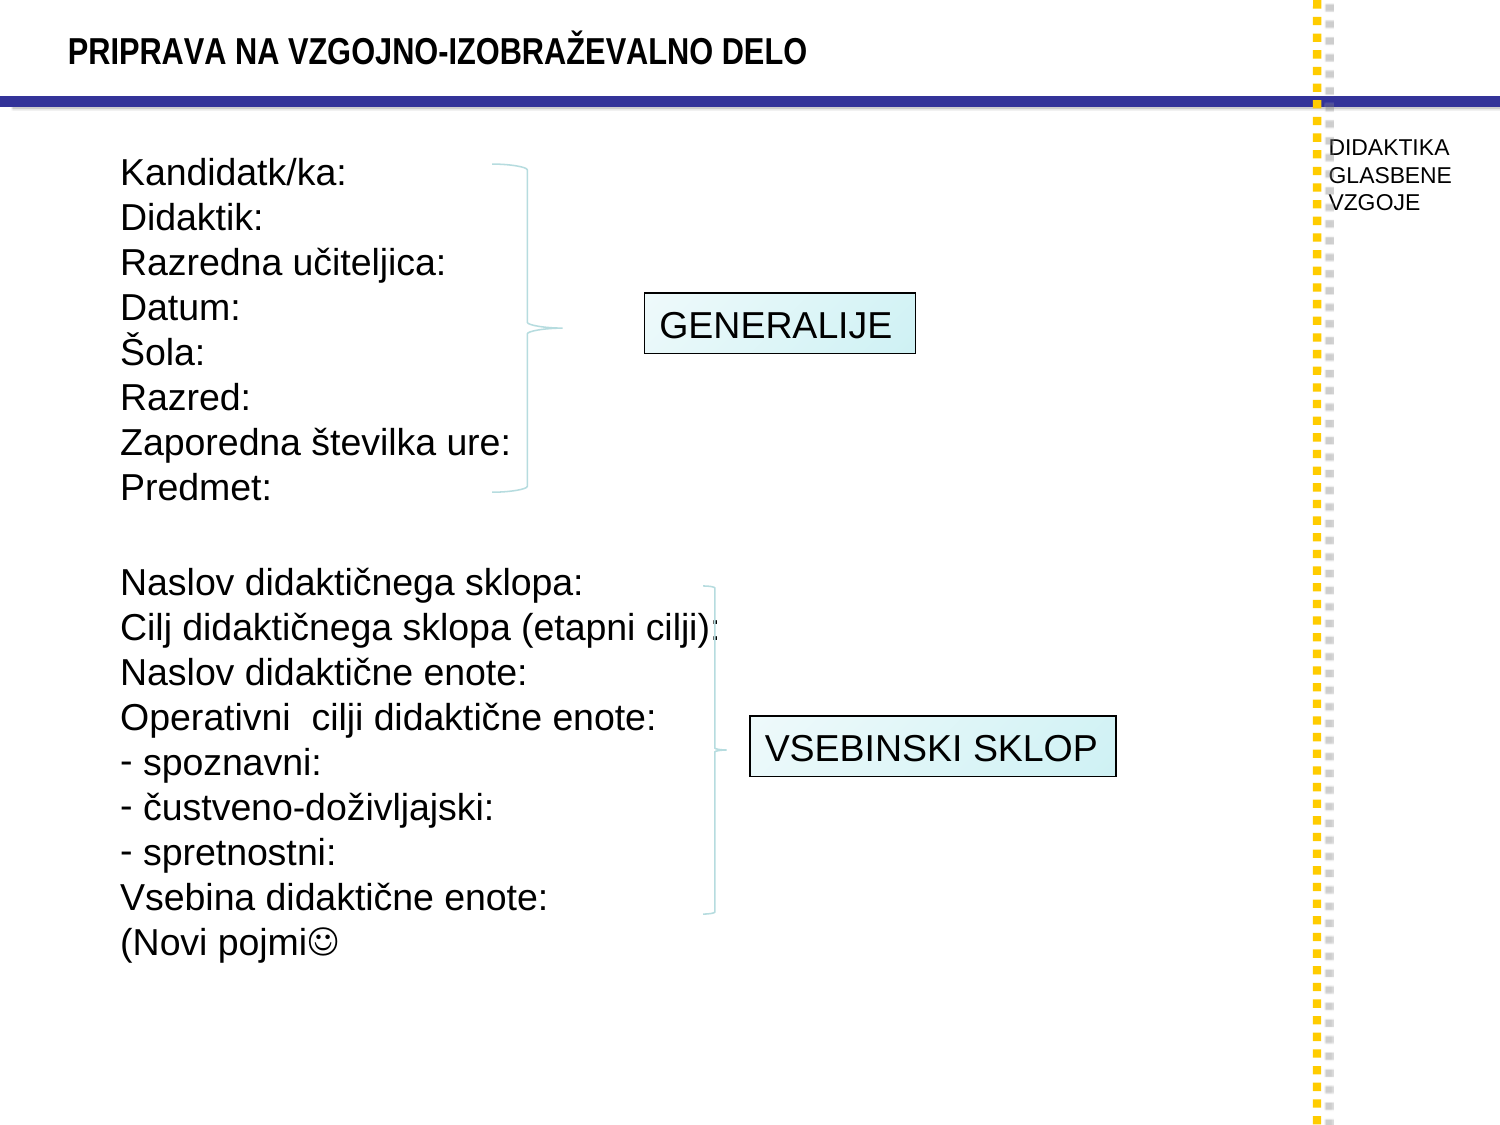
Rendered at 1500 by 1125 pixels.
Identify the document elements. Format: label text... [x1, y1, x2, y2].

text_box Kandidatk/ka: Didaktik: Razredna učiteljica: Datum: Šola: Razred: Zaporedna številka ure: Predmet: [105, 140, 610, 517]
text_box GENERALIJE [644, 292, 916, 354]
text_box VSEBINSKI SKLOP [750, 716, 1117, 777]
text_box Naslov didaktičnega sklopa: Cilj didaktičnega sklopa (etapni cilji): Naslov didaktične enote: Operativni cilji didaktične enote: spoznavni: čustveno-doživljajski: spretnostni: Vsebina didaktične enote: (Novi pojmi [105, 550, 739, 972]
text_box PRIPRAVA NA VZGOJNO-IZOBRAŽEVALNO DELO [53, 18, 833, 80]
text_box DIDAKTIKA GLASBENE VZGOJE [1313, 0, 1497, 223]
